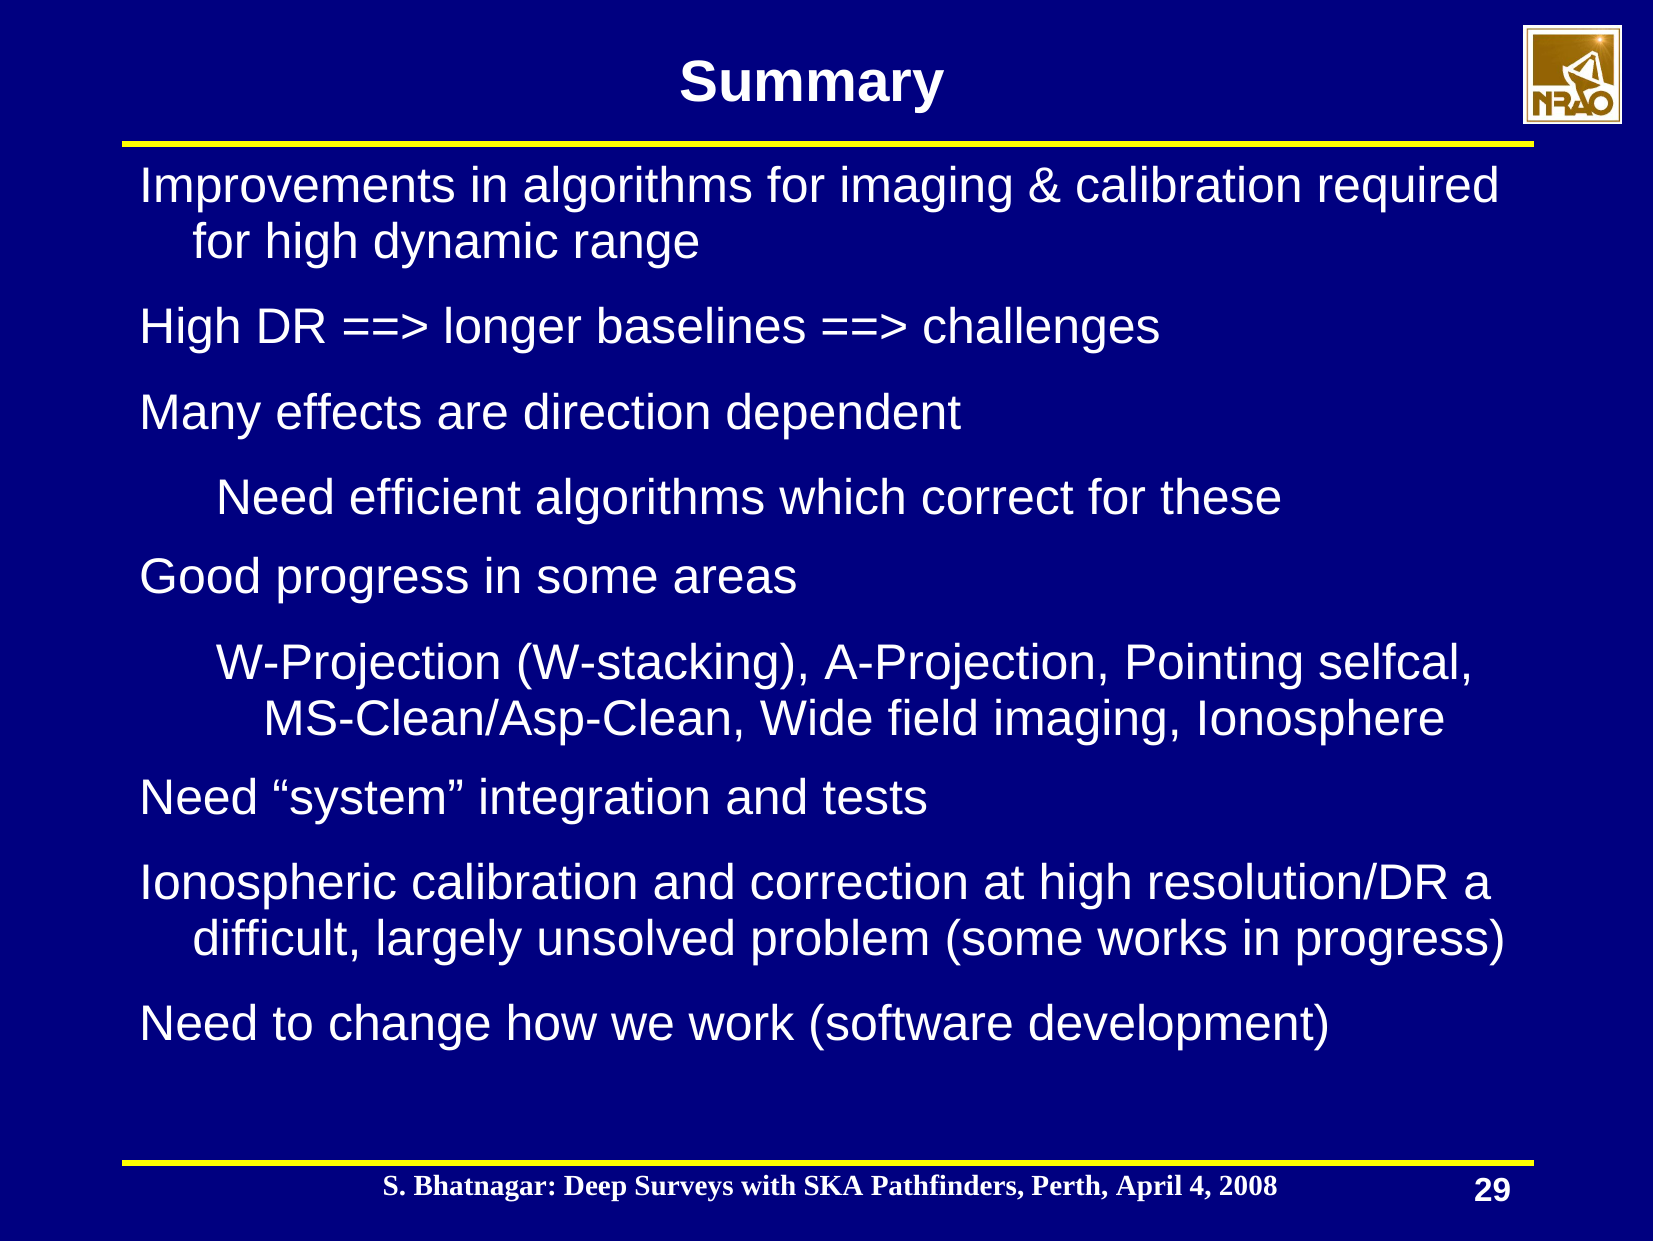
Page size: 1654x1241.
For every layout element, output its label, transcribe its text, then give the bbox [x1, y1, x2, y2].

picture [1523, 25, 1622, 124]
title Summary [121, 26, 1533, 136]
list Improvements in algorithms for imaging & calibration required for high dynamic range High DR ==> longer baselines ==> challenges Many effects are direction dependent Need efficient algorithms which correct for these Good progress in some areas W-Projection (W-stacking), A-Projection, Pointing selfcal, MS-Clean/Asp-Clean, Wide field imaging, Ionosphere Need “system” integration and tests Ionospheric calibration and correction at high resolution/DR a difficult, largely unsolved problem (some works in progress) Need to change how we work (software development) [121, 157, 1533, 1127]
